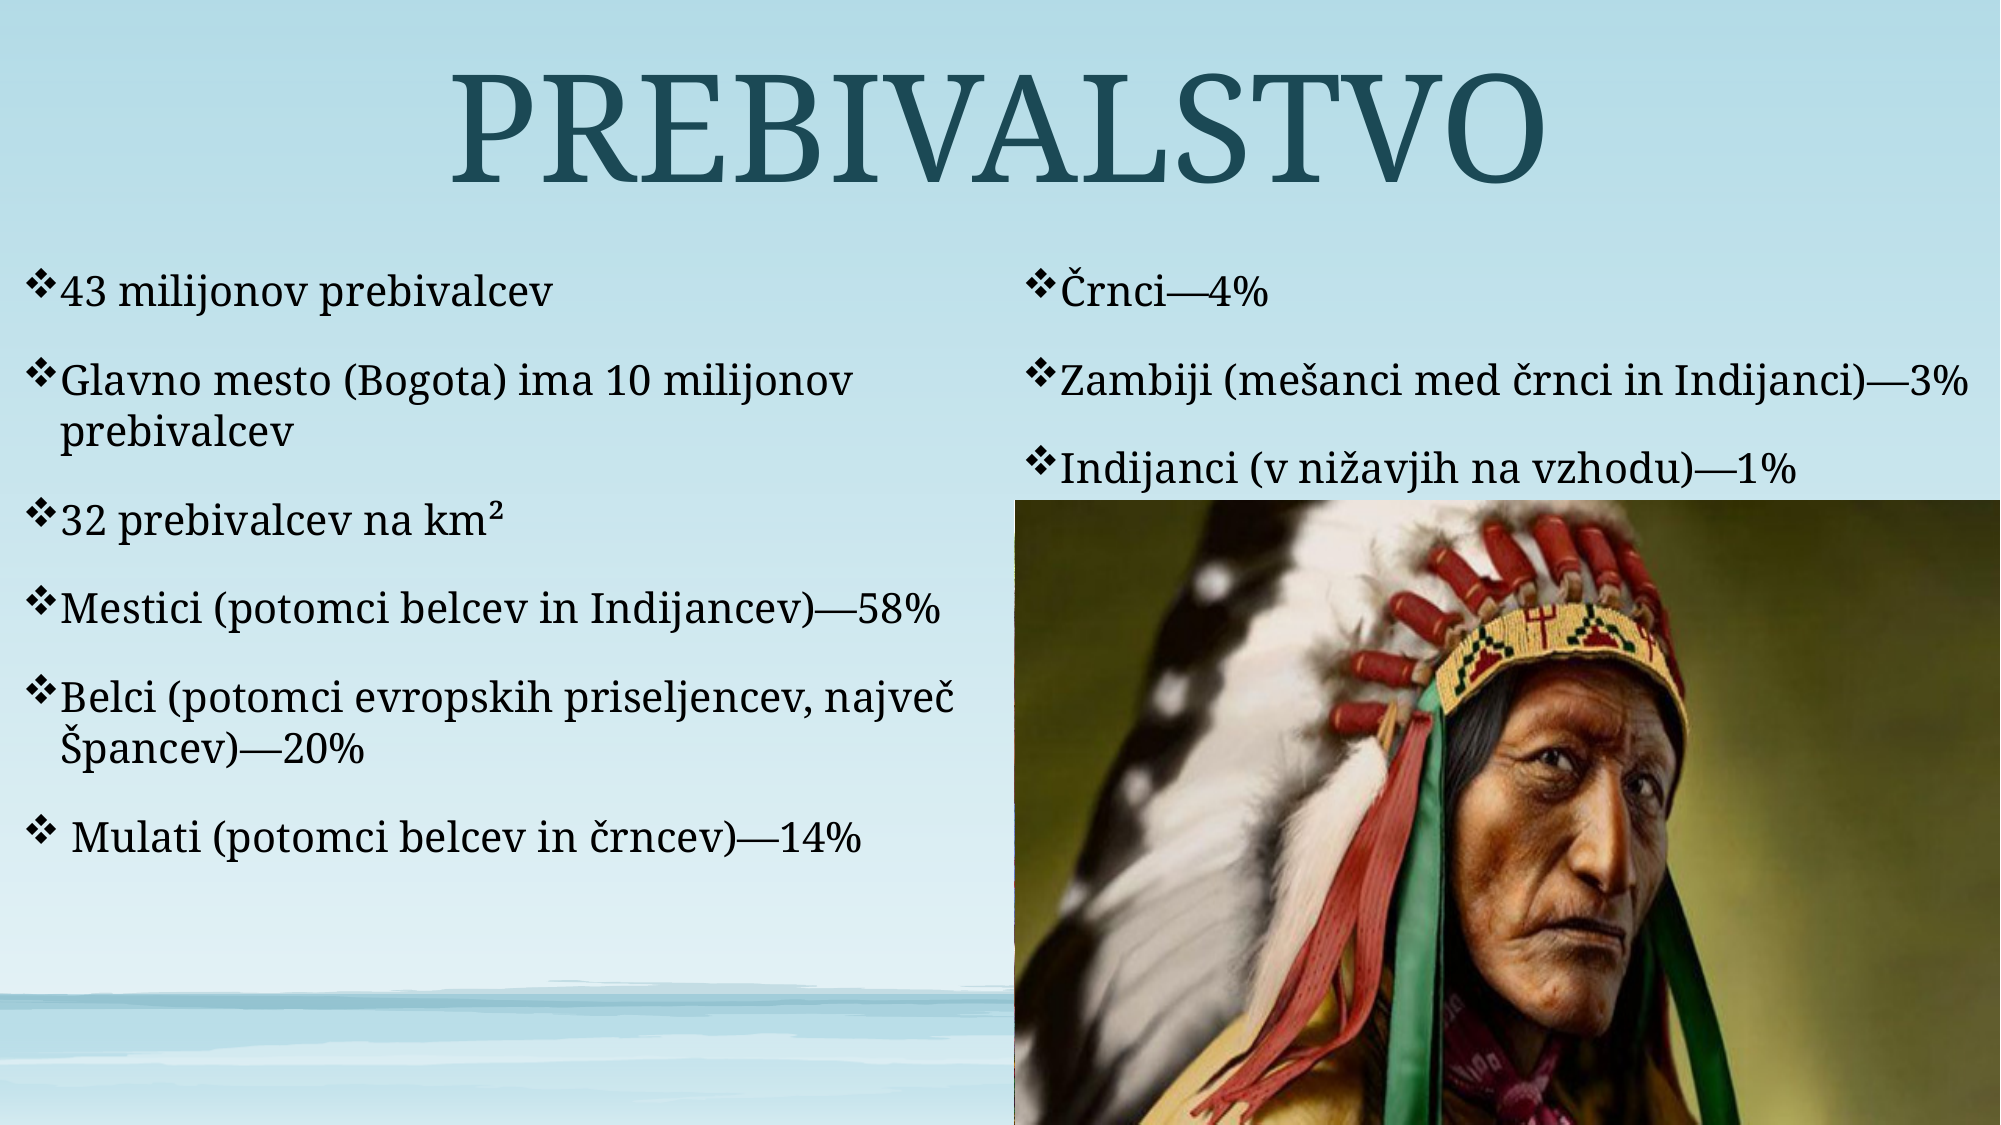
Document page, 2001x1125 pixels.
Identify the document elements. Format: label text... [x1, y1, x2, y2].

table_header 43 milijonov prebivalcev Glavno mesto (Bogota) ima 10 milijonov prebivalcev 32 prebivalcev na km² Mestici (potomci belcev in Indijancev)—58% Belci (potomci evropskih priseljencev, največ Špancev)—20% Mulati (potomci belcev in črncev)—14% [0, 258, 1000, 871]
picture [0, 500, 2000, 1125]
title PREBIVALSTVO [219, 43, 1780, 222]
table_header Črnci—4% Zambiji (mešanci med črnci in Indijanci)—3% Indijanci (v nižavjih na vzhodu)—1% Večina prebivalstva je katoličanov—95% Majhne protestantske in judovske skupnosti Animisti (verovanje v duhove in nadnaravna bitja) [1000, 258, 2000, 871]
